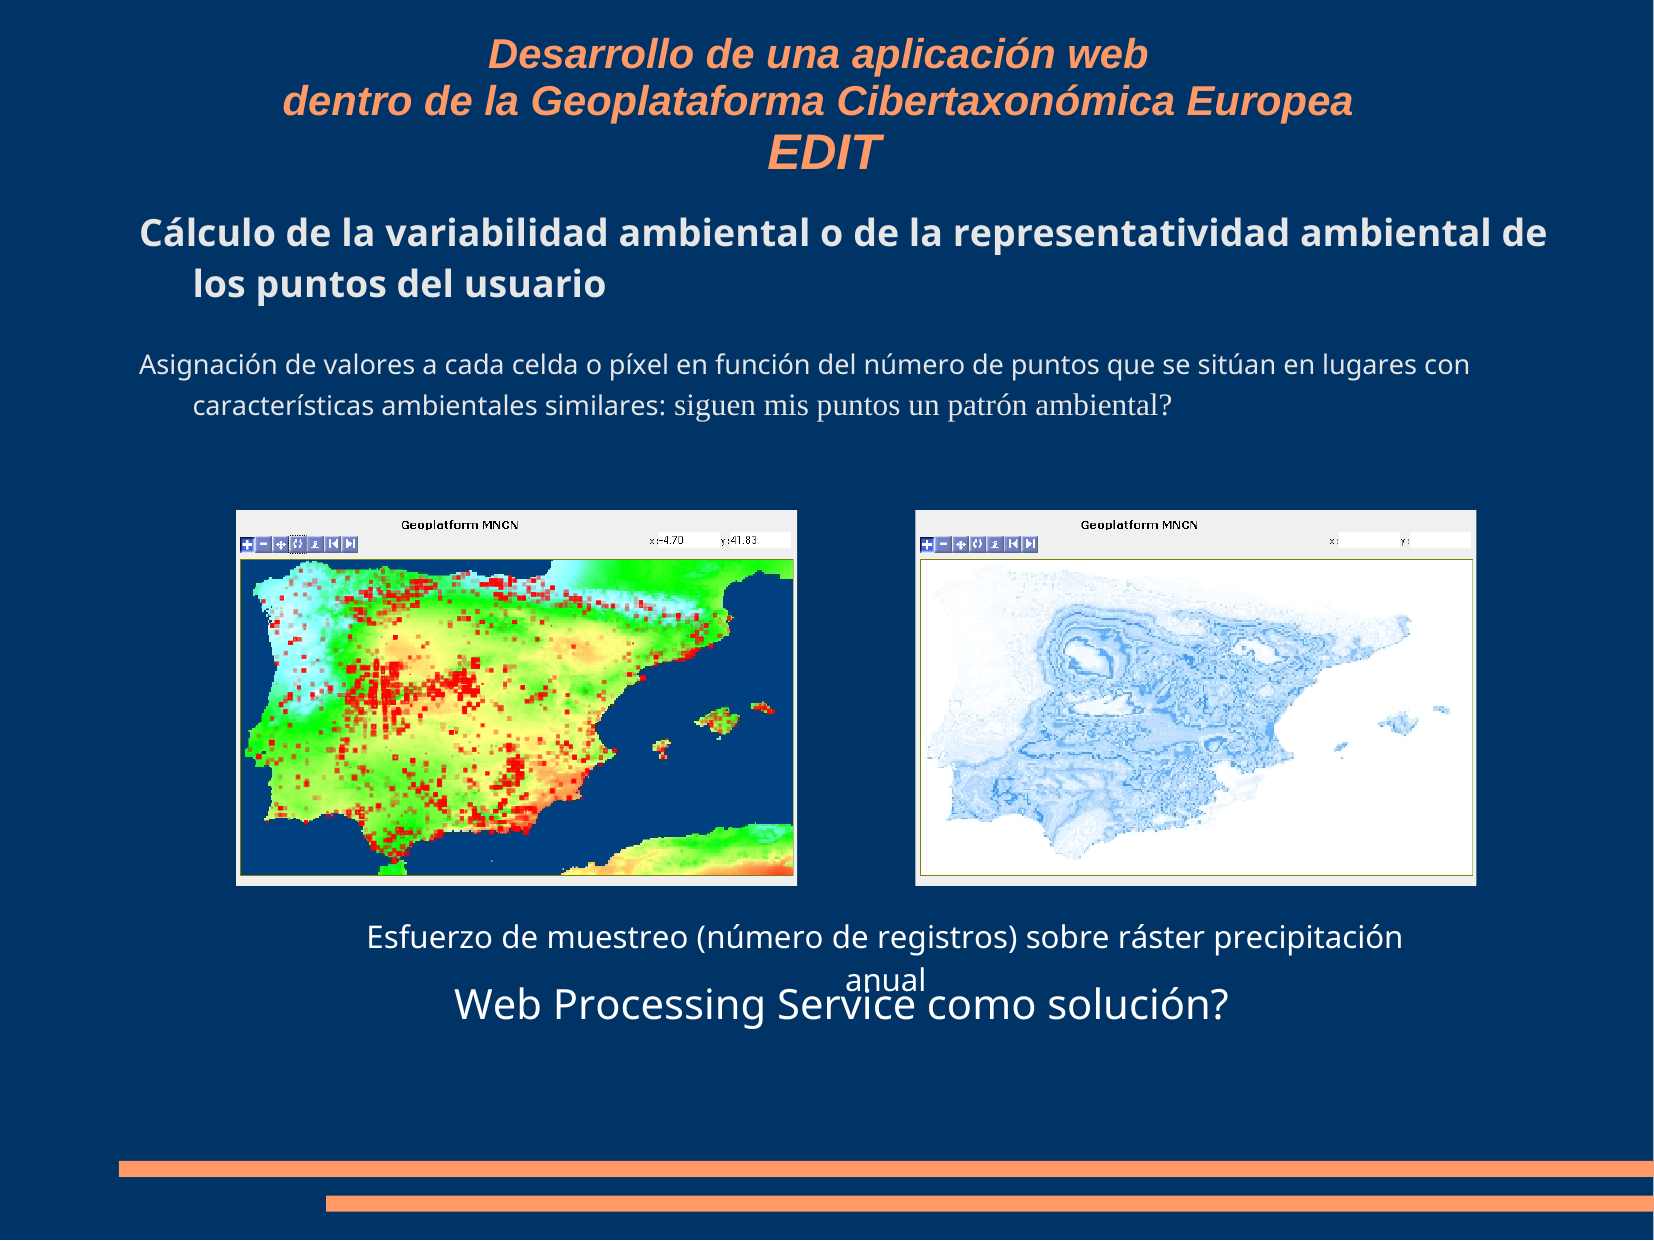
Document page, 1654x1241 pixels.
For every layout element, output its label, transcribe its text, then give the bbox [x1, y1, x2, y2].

list Cálculo de la variabilidad ambiental o de la representatividad ambiental de los puntos del usuario Asignación de valores a cada celda o píxel en función del número de puntos que se sitúan en lugares con características ambientales similares: siguen mis puntos un patrón ambiental? [121, 206, 1561, 1133]
picture [915, 510, 1477, 886]
text_box Web Processing Service como solución? [265, 974, 1418, 1027]
text_box Esfuerzo de muestreo (número de registros) sobre ráster precipitación anual [324, 915, 1447, 955]
title Desarrollo de una aplicación web dentro de la Geoplataforma Cibertaxonómica Europea EDIT [118, 29, 1531, 182]
picture [236, 510, 798, 886]
